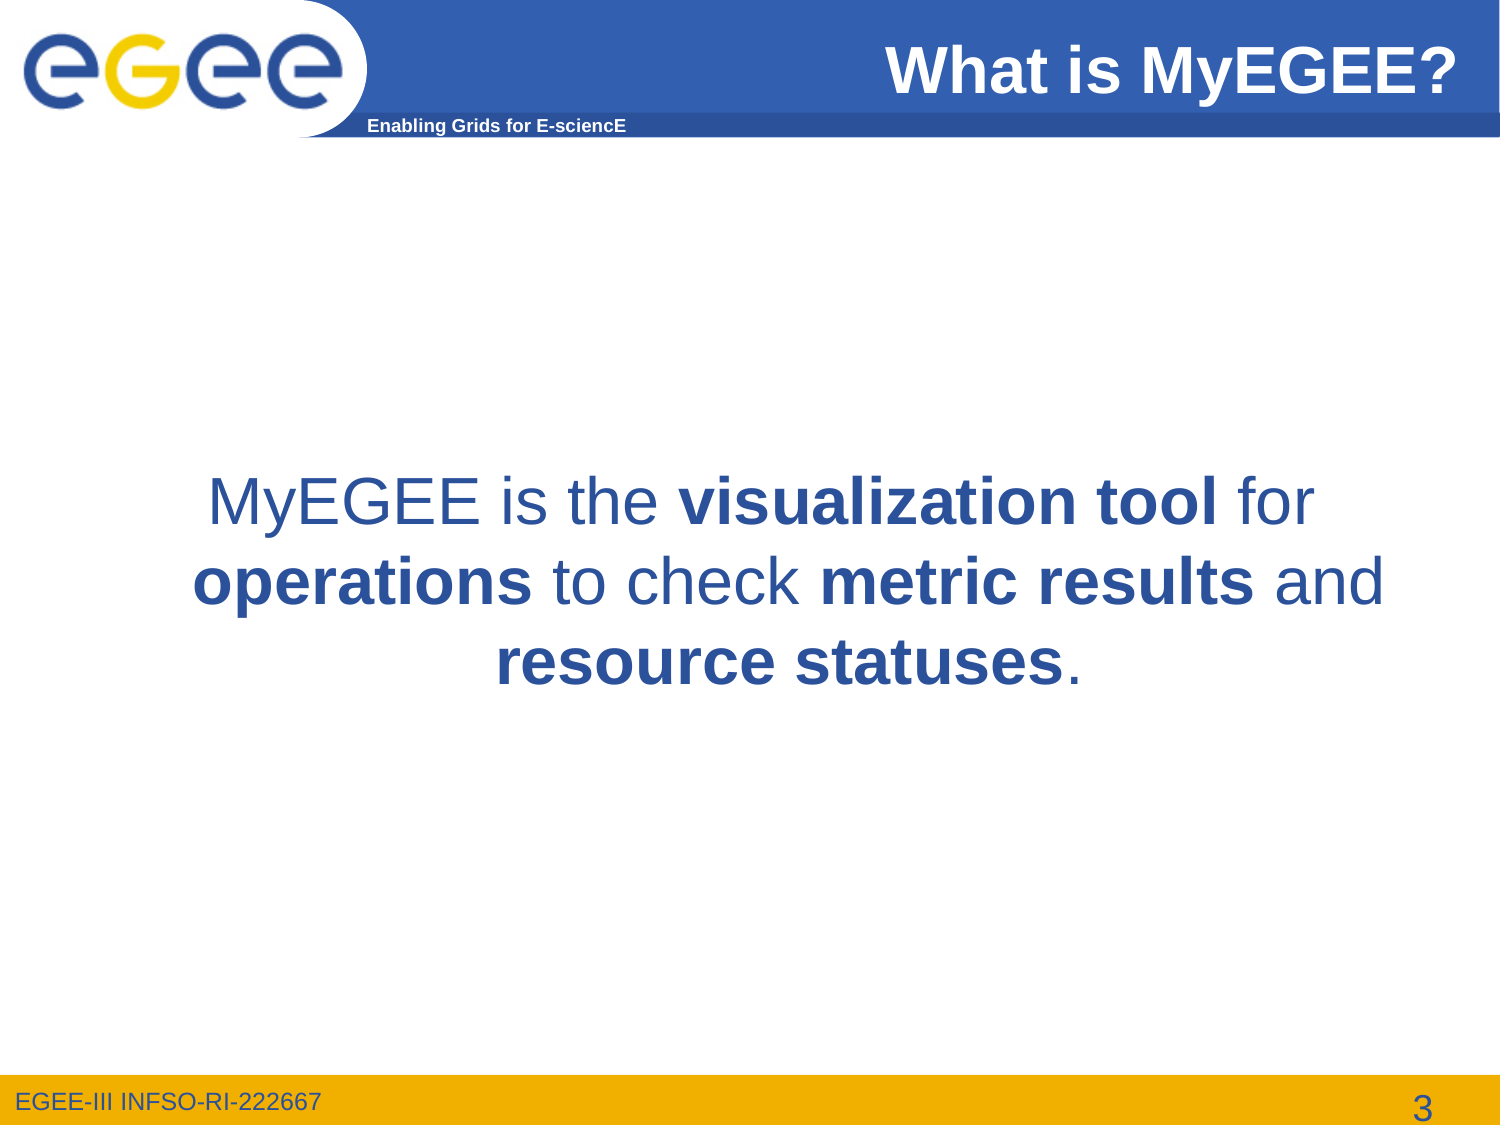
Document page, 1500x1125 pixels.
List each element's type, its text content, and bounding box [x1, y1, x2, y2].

picture [18, 30, 349, 112]
list MyEGEE is the visualization tool for operations to check metric results and resource statuses. [56, 159, 1466, 1051]
title What is MyEGEE? [369, 10, 1475, 124]
